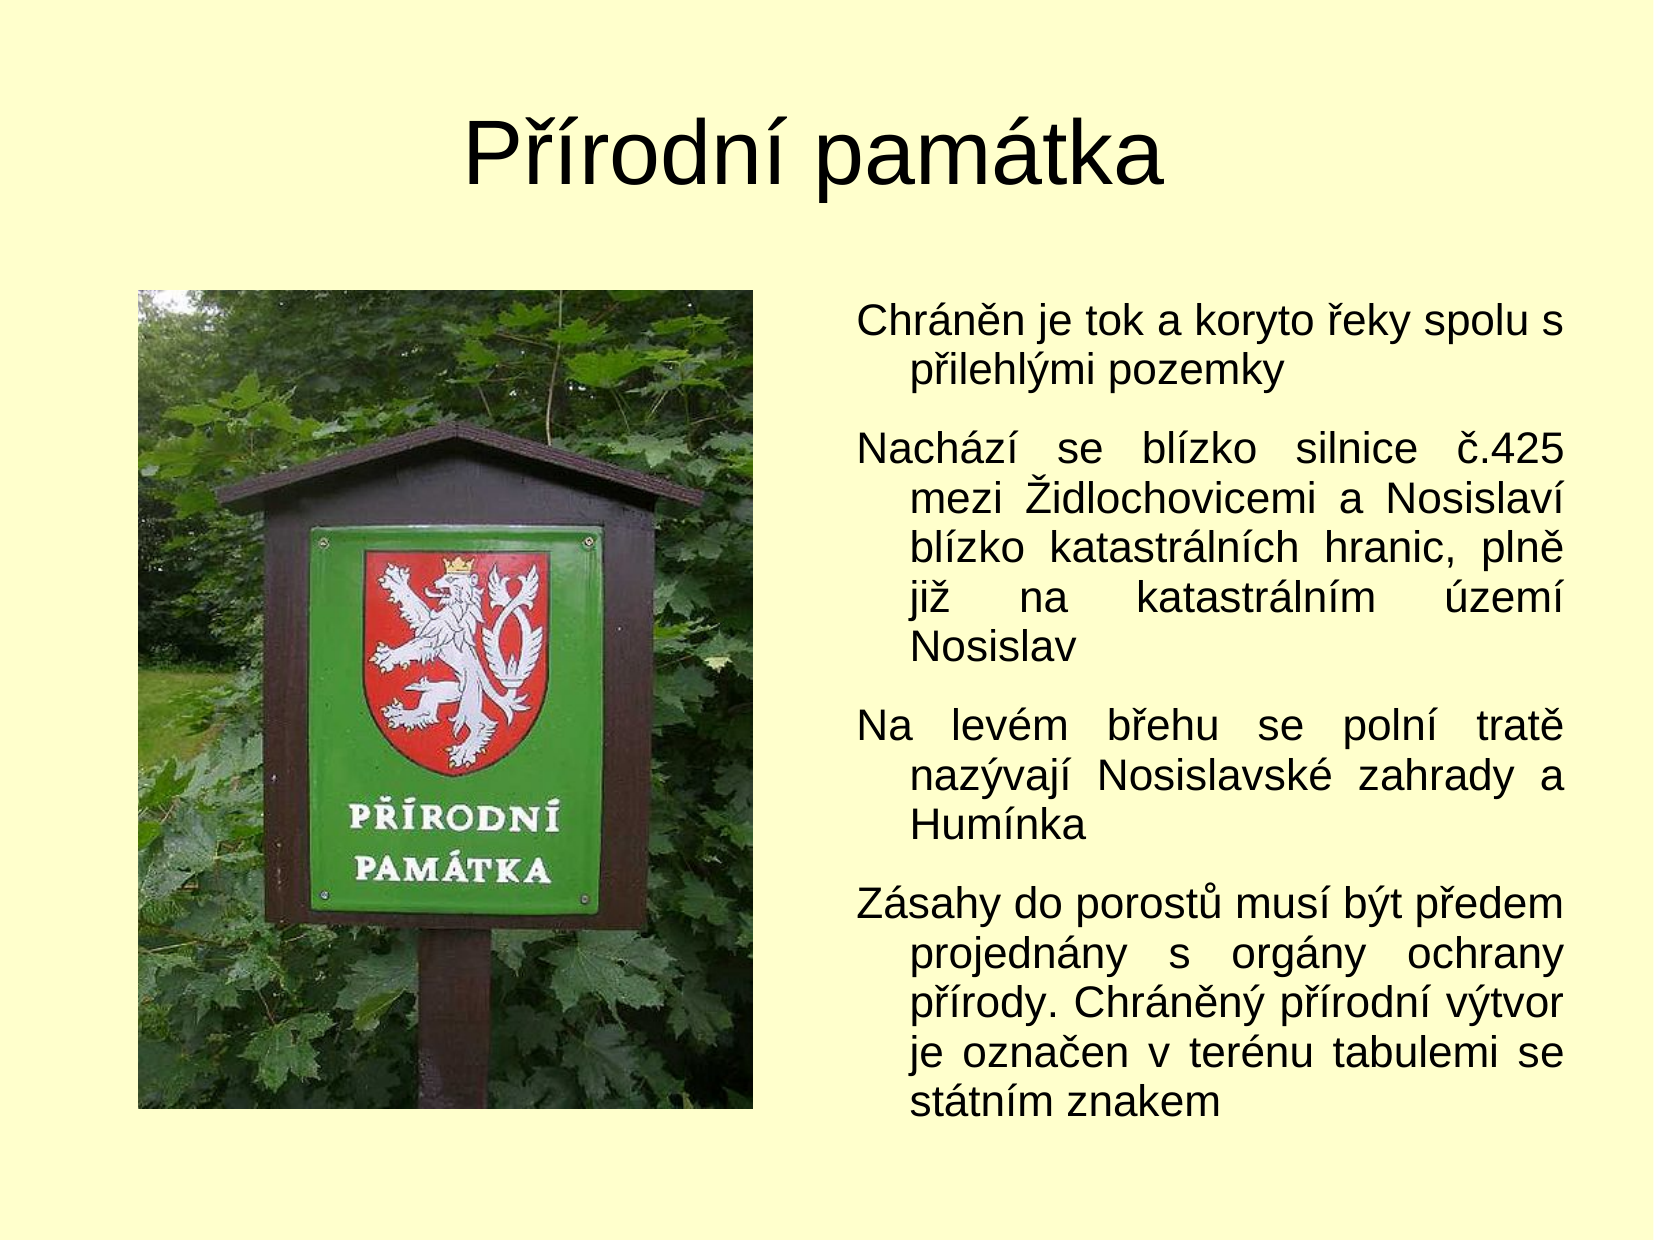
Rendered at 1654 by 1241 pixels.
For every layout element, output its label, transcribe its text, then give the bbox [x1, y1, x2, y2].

list Chráněn je tok a koryto řeky spolu s přilehlými pozemky Nachází se blízko silnice č.425 mezi Židlochovicemi a Nosislaví blízko katastrálních hranic, plně již na katastrálním území Nosislav Na levém břehu se polní tratě nazývají Nosislavské zahrady a Humínka Zásahy do porostů musí být předem projednány s orgány ochrany přírody. Chráněný přírodní výtvor je označen v terénu tabulemi se státním znakem [838, 295, 1565, 1169]
picture [138, 290, 753, 1109]
title Přírodní památka [82, 49, 1571, 257]
